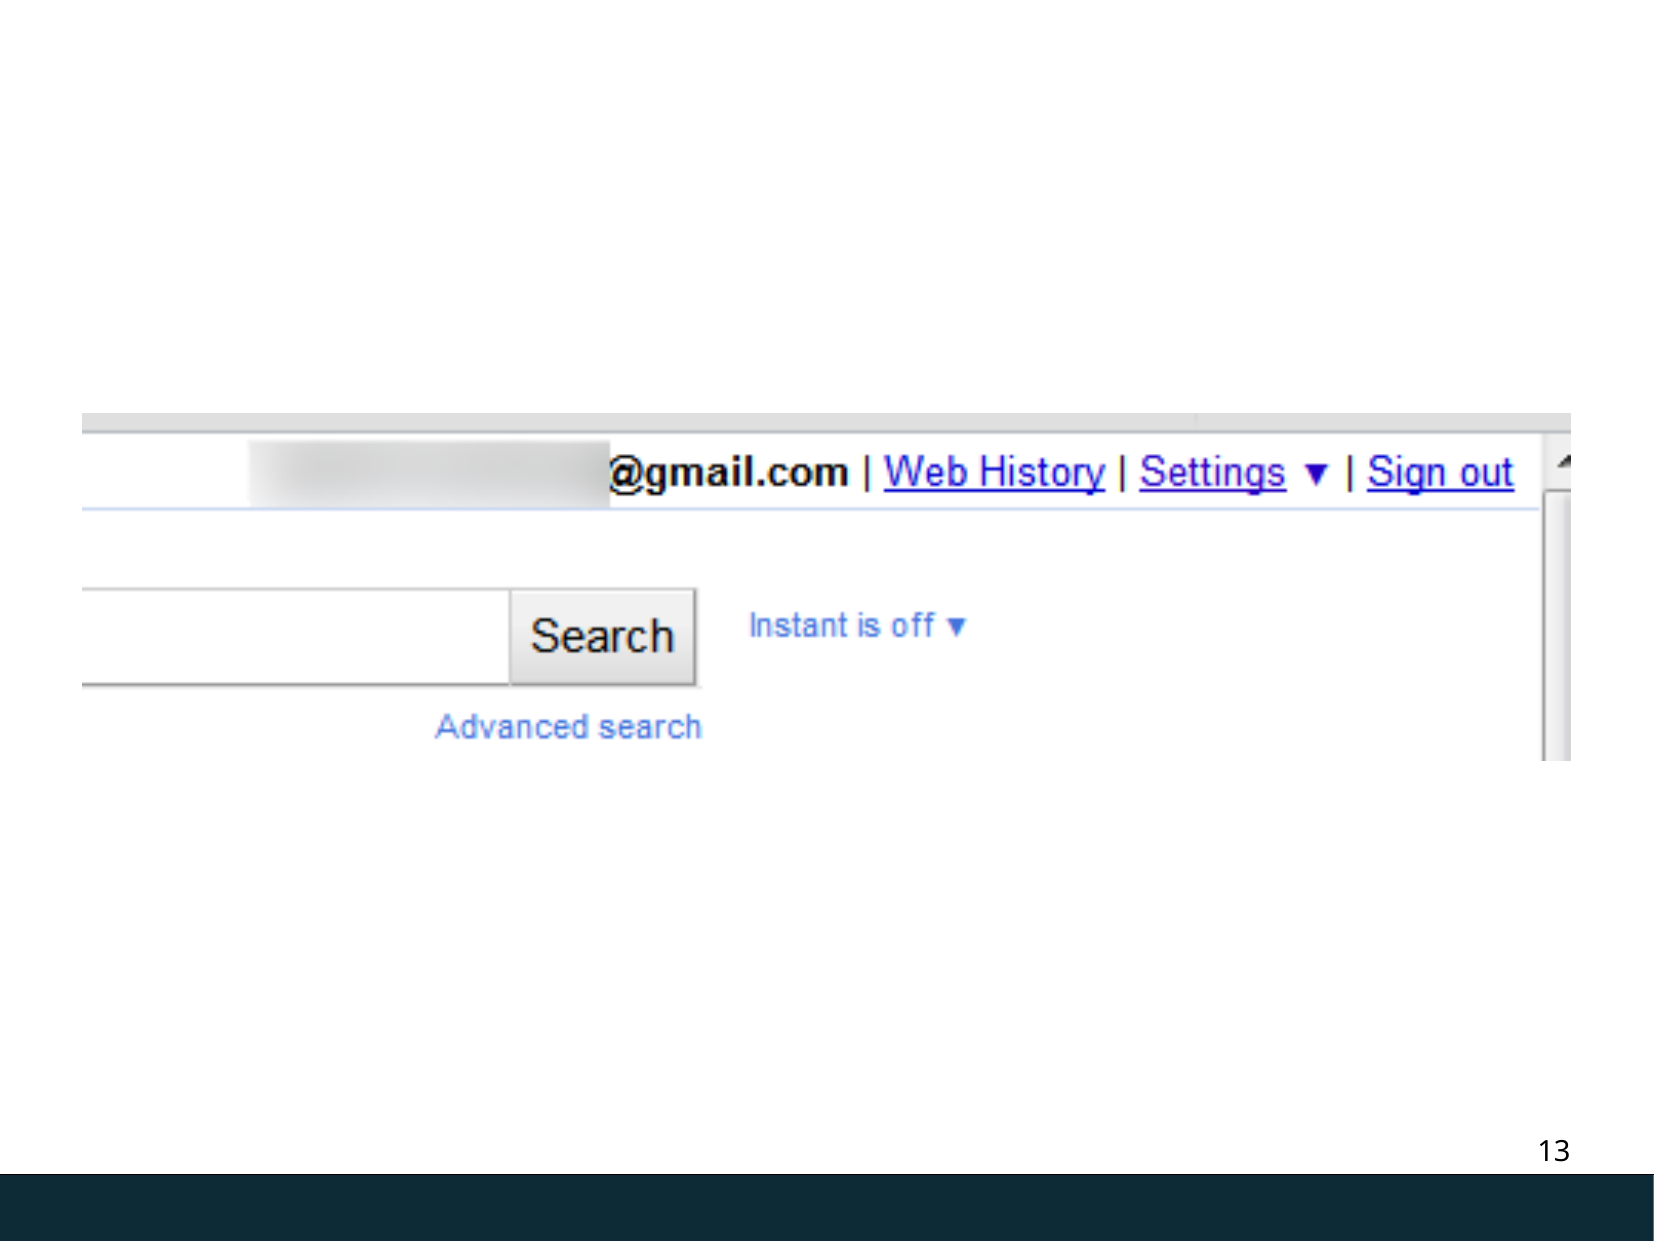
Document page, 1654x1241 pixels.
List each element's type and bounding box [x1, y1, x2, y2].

picture [82, 413, 1571, 761]
